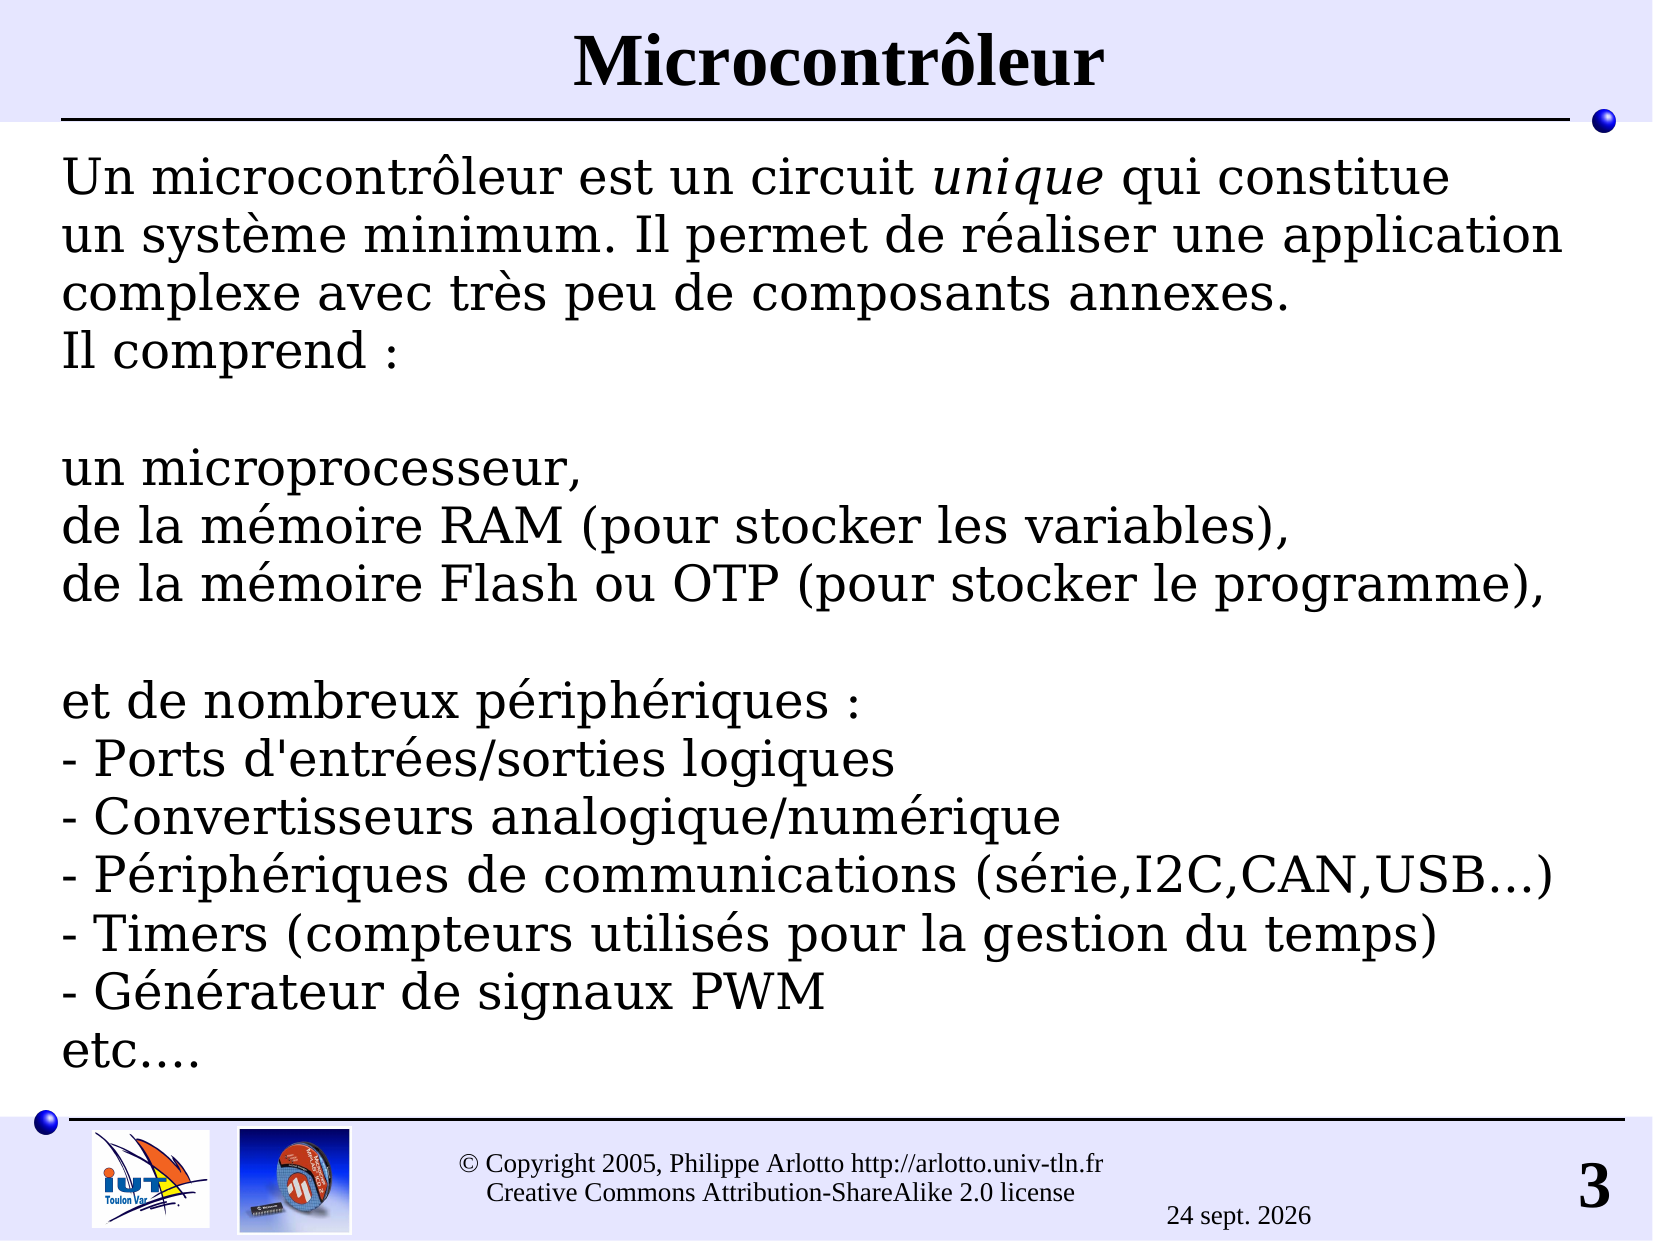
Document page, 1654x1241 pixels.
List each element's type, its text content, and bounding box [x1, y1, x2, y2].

title Microcontrôleur [95, 14, 1585, 107]
picture [237, 1138, 352, 1235]
text_box Un microcontrôleur est un circuit unique qui constitue un système minimum. Il permet de réaliser une application complexe avec très peu de composants annexes. Il comprend : un microprocesseur, de la mémoire RAM (pour stocker les variables), de la mémoire Flash ou OTP (pour stocker le programme), et de nombreux périphériques : - Ports d'entrées/sorties logiques - Convertisseurs analogique/numérique - Périphériques de communications (série,I2C,CAN,USB...) - Timers (compteurs utilisés pour la gestion du temps) - Générateur de signaux PWM etc.... [61, 147, 1565, 1138]
